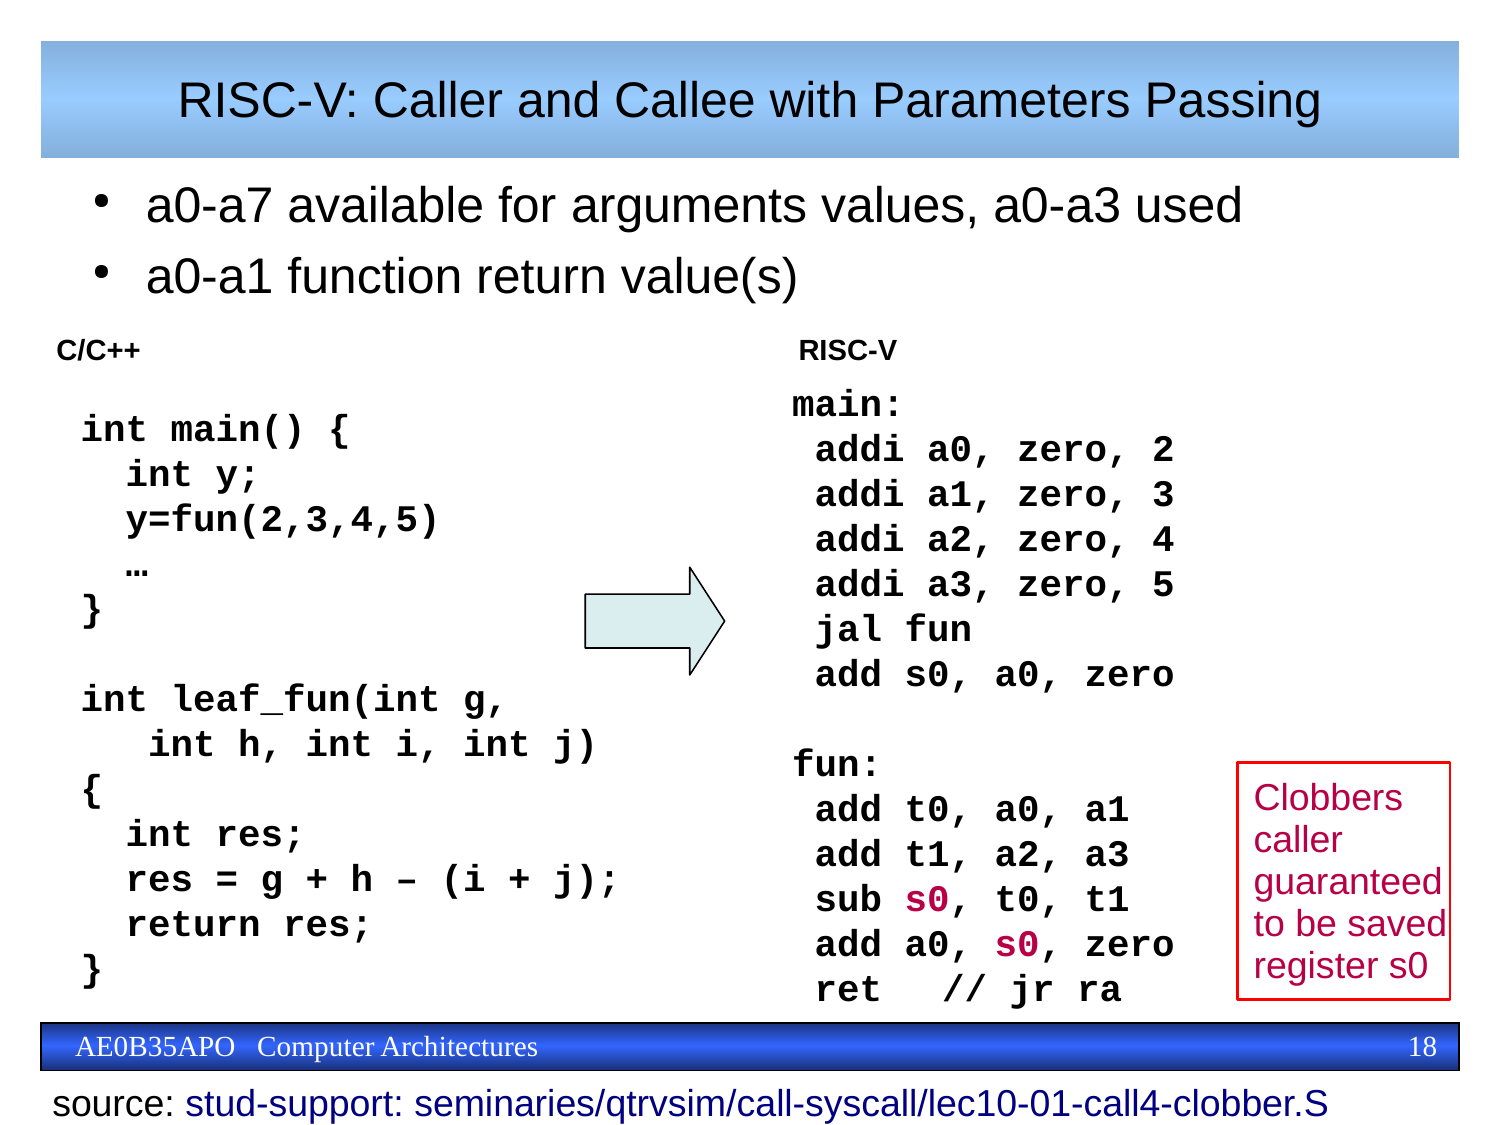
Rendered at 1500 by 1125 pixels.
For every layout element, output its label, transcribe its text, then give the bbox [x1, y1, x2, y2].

text_box int main() { int y; y=fun(2,3,4,5) … } int leaf_fun(int g, int h, int i, int j) { int res; res = g + h – (i + j); return res; } [65, 396, 638, 997]
text_box C/C++ [41, 323, 156, 397]
text_box Clobbers caller guaranteed to be saved register s0 [1237, 762, 1450, 1000]
text_box source: stud-support: seminaries/qtrvsim/call-syscall/lec10-01-call4-clobber.S [37, 1074, 1438, 1125]
text_box [585, 567, 725, 676]
text_box main: addi a0, zero, 2 addi a1, zero, 3 addi a2, zero, 4 addi a3, zero, 5 jal fun add s0, a0, zero fun: add t0, a0, a1 add t1, a2, a3 sub s0, t0, t1 add a0, s0, zero ret // jr ra [777, 371, 1419, 1017]
title RISC-V: Caller and Callee with Parameters Passing [41, 41, 1459, 158]
list a0-a7 available for arguments values, a0-a3 used a0-a1 function return value(s) [75, 172, 1457, 338]
text_box RISC-V [783, 338, 913, 397]
